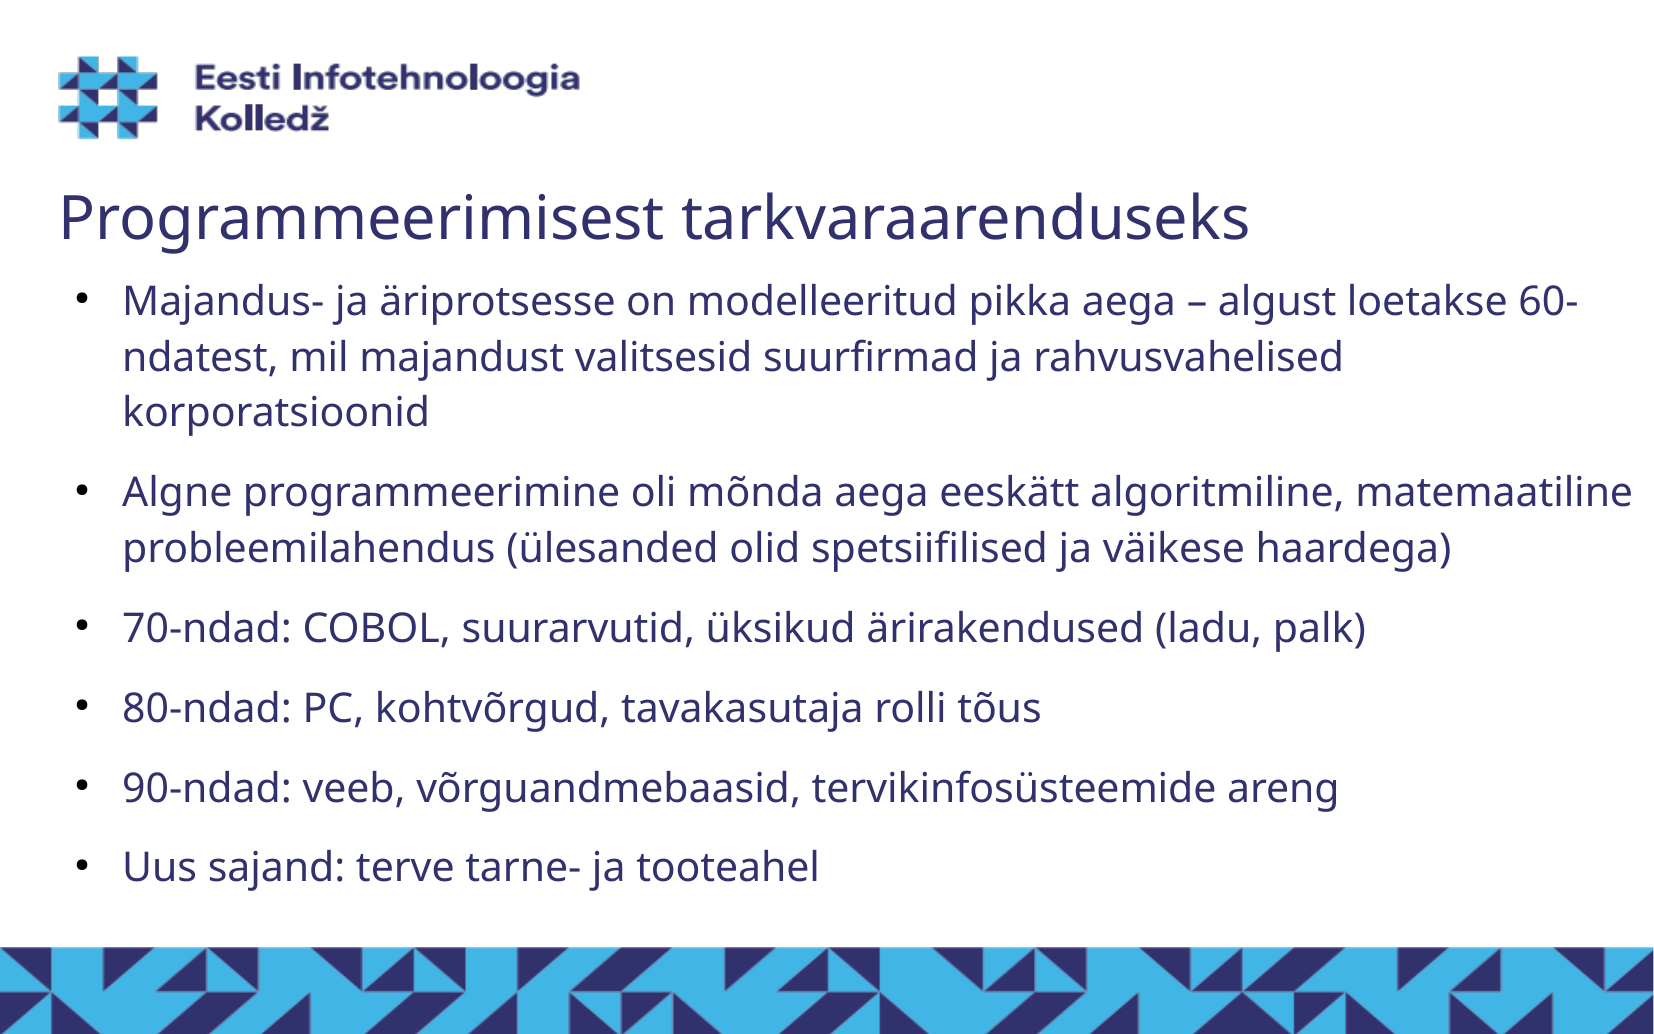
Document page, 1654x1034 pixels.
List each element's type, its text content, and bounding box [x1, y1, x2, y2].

title Programmeerimisest tarkvaraarenduseks [59, 129, 1571, 271]
list Majandus- ja äriprotsesse on modelleeritud pikka aega – algust loetakse 60-ndatest, mil majandust valitsesid suurfirmad ja rahvusvahelised korporatsioonid Algne programmeerimine oli mõnda aega eeskätt algoritmiline, matemaatiline probleemilahendus (ülesanded olid spetsiifilised ja väikese haardega) 70-ndad: COBOL, suurarvutid, üksikud ärirakendused (ladu, palk) 80-ndad: PC, kohtvõrgud, tavakasutaja rolli tõus 90-ndad: veeb, võrguandmebaasid, tervikinfosüsteemide areng Uus sajand: terve tarne- ja tooteahel [59, 271, 1642, 910]
